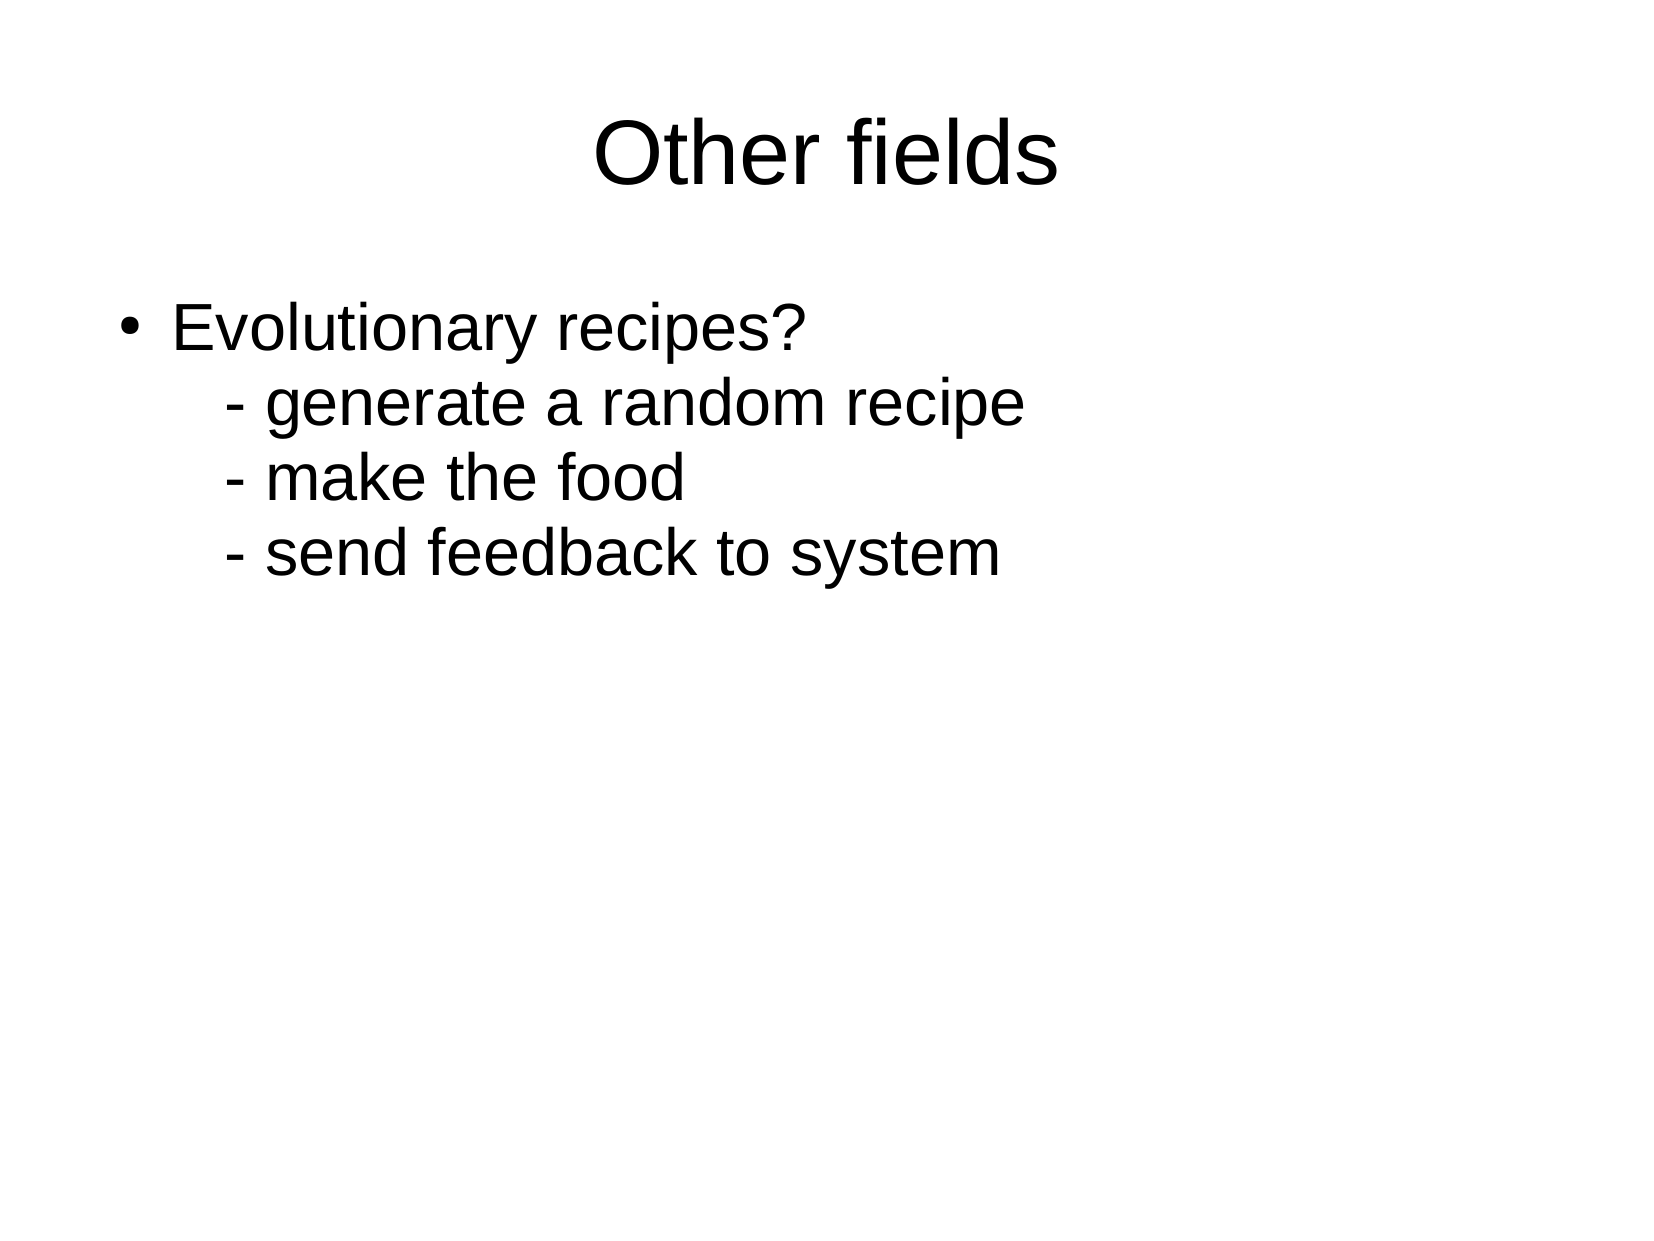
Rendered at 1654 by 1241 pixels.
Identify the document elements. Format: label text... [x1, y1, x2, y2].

title Other fields [82, 49, 1571, 257]
list Evolutionary recipes? - generate a random recipe - make the food - send feedback to system [82, 290, 1571, 1109]
